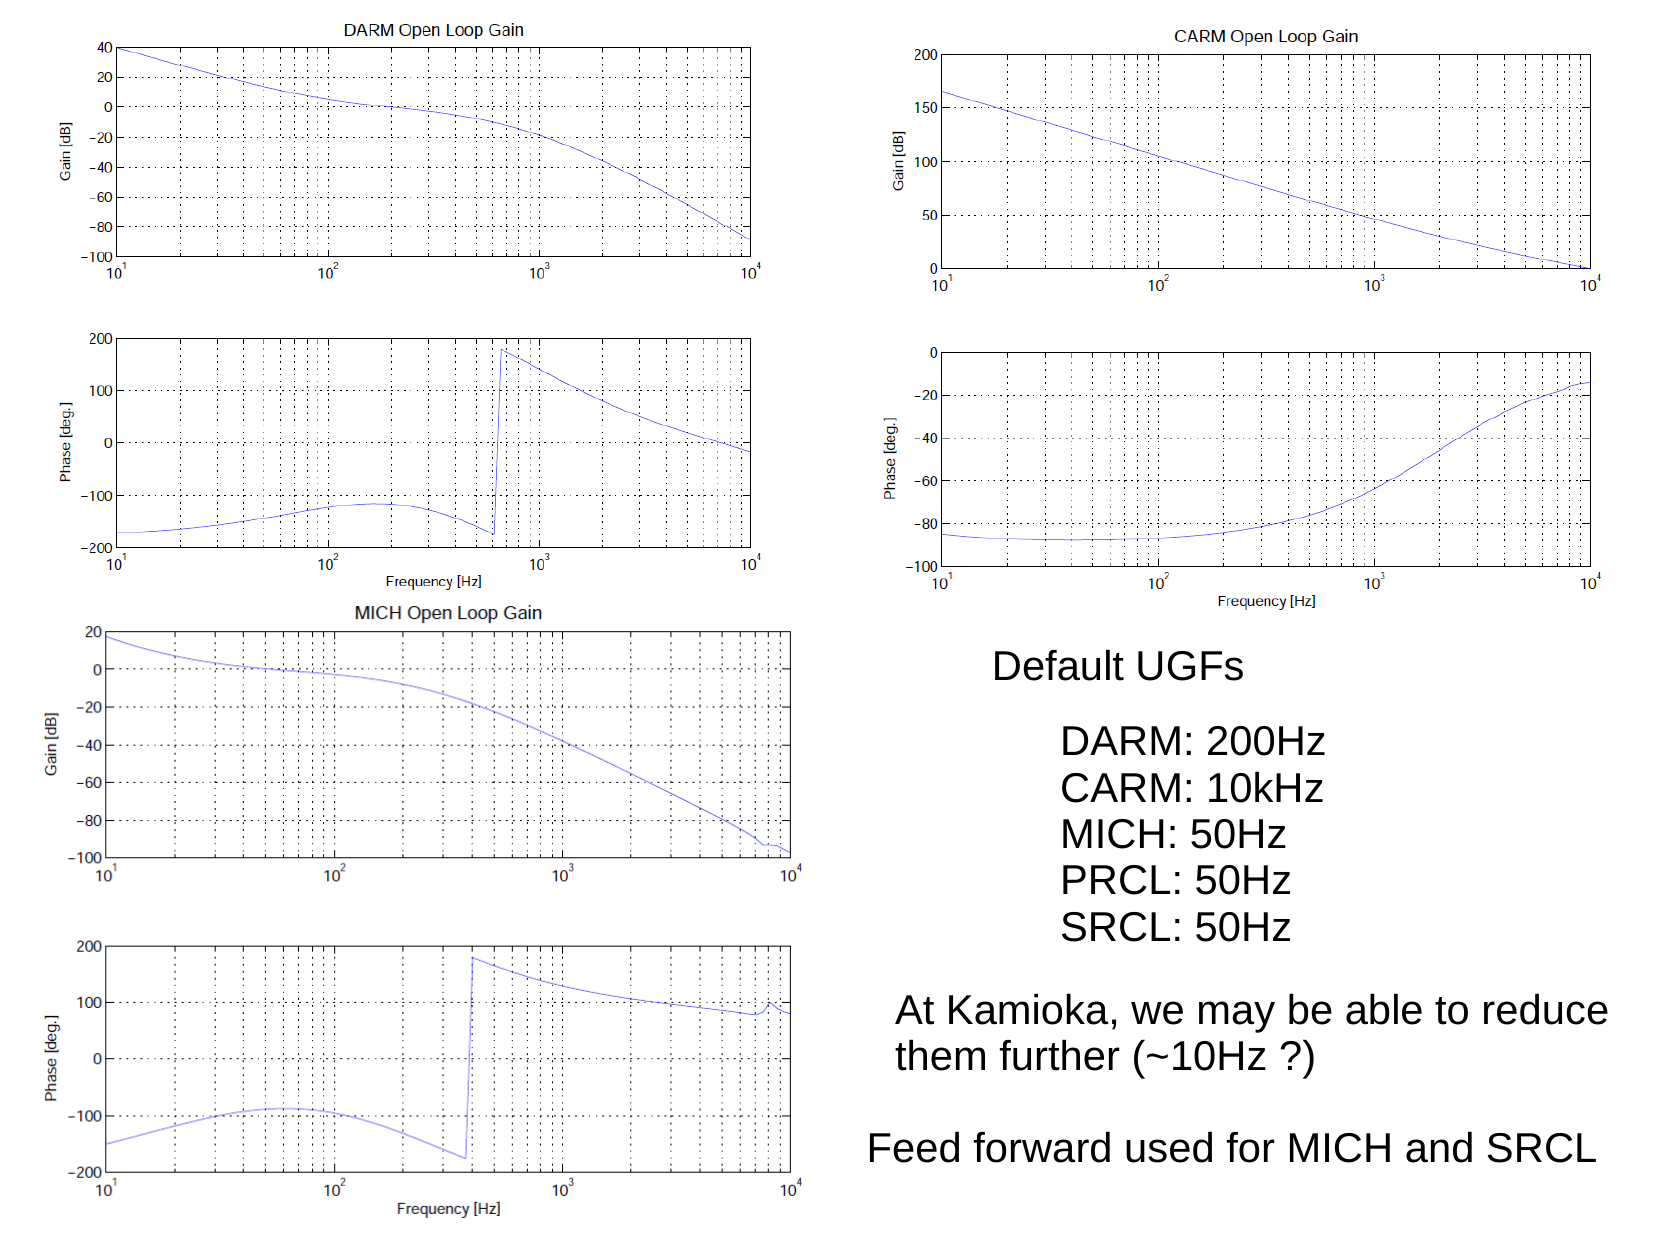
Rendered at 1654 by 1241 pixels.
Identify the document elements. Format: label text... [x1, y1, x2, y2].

text_box DARM: 200Hz CARM: 10kHz MICH: 50Hz PRCL: 50Hz SRCL: 50Hz [1045, 710, 1343, 958]
text_box Feed forward used for MICH and SRCL [851, 1117, 1613, 1179]
text_box Default UGFs [977, 635, 1260, 697]
text_box At Kamioka, we may be able to reduce them further (~10Hz ?) [880, 979, 1625, 1087]
picture [876, 21, 1618, 618]
picture [33, 12, 820, 1230]
